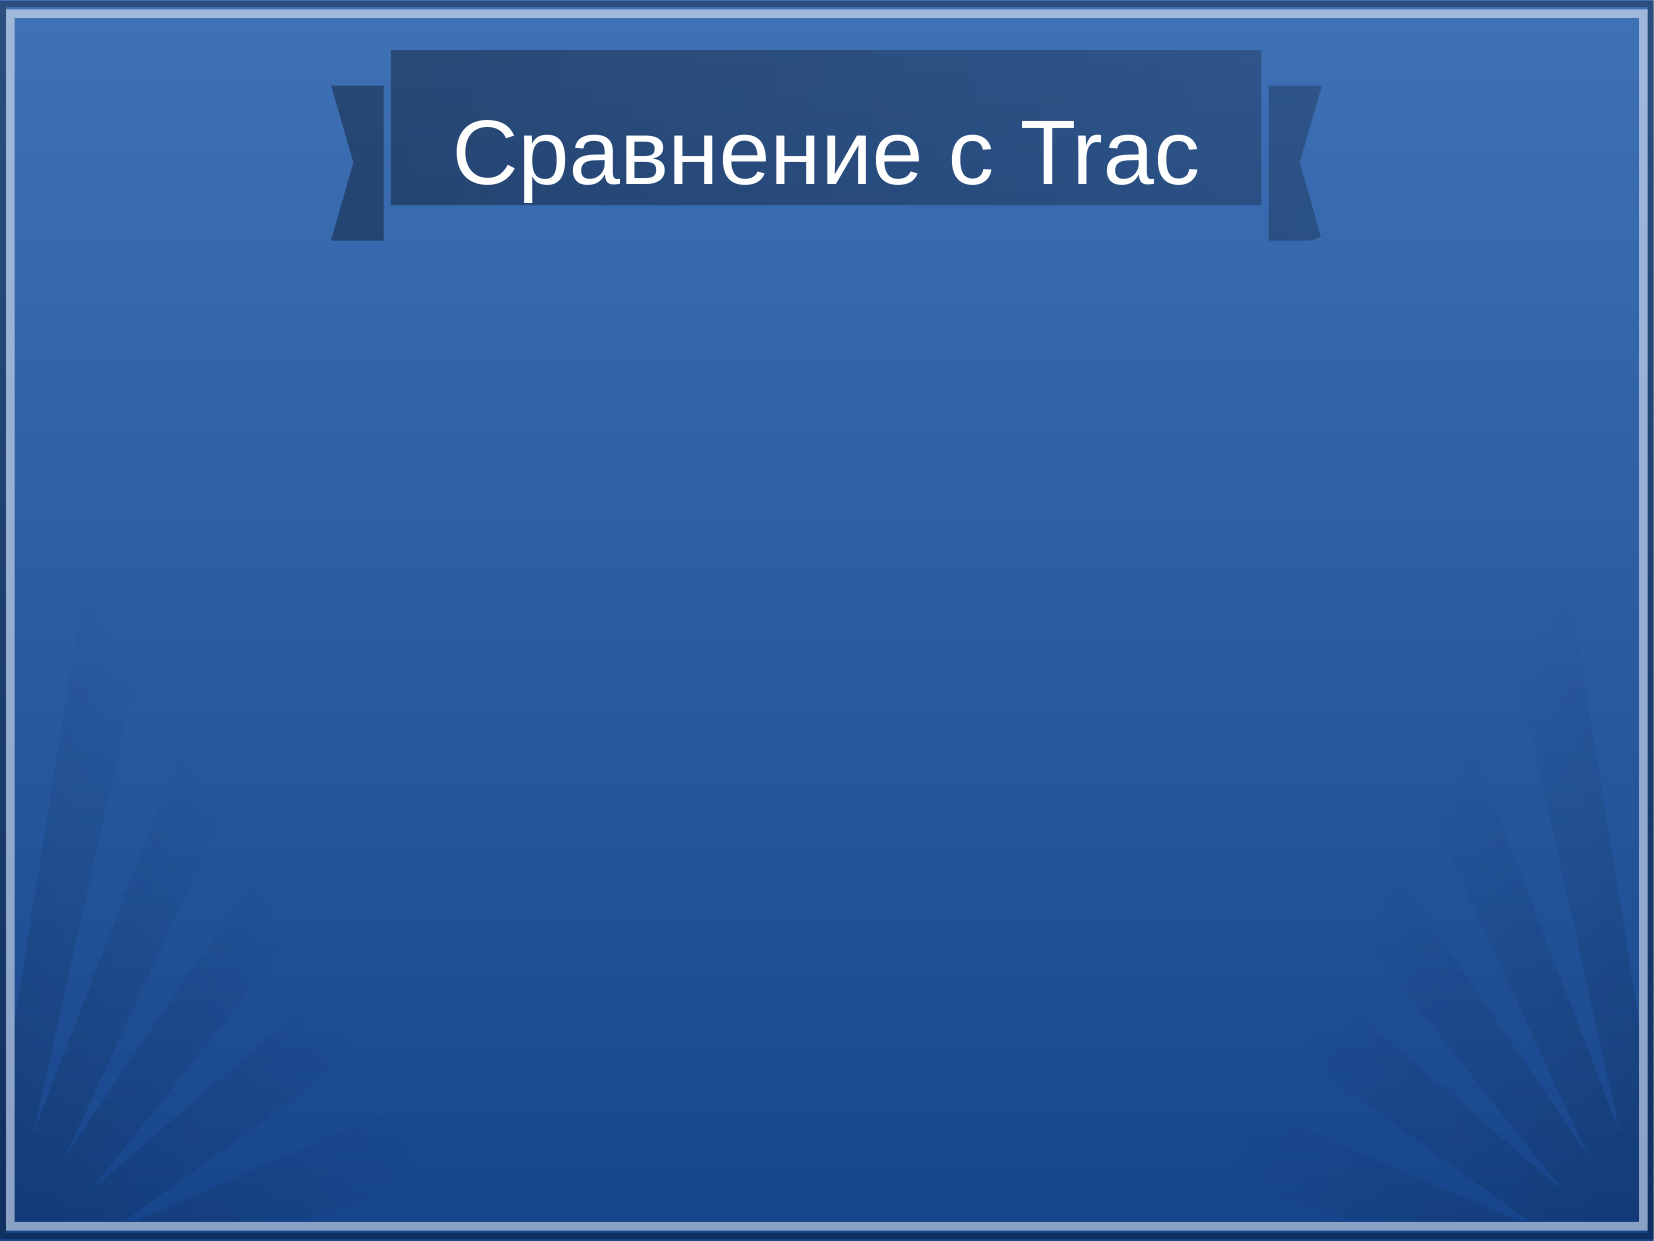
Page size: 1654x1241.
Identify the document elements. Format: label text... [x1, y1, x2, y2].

title Сравнение с Trac [82, 49, 1571, 257]
